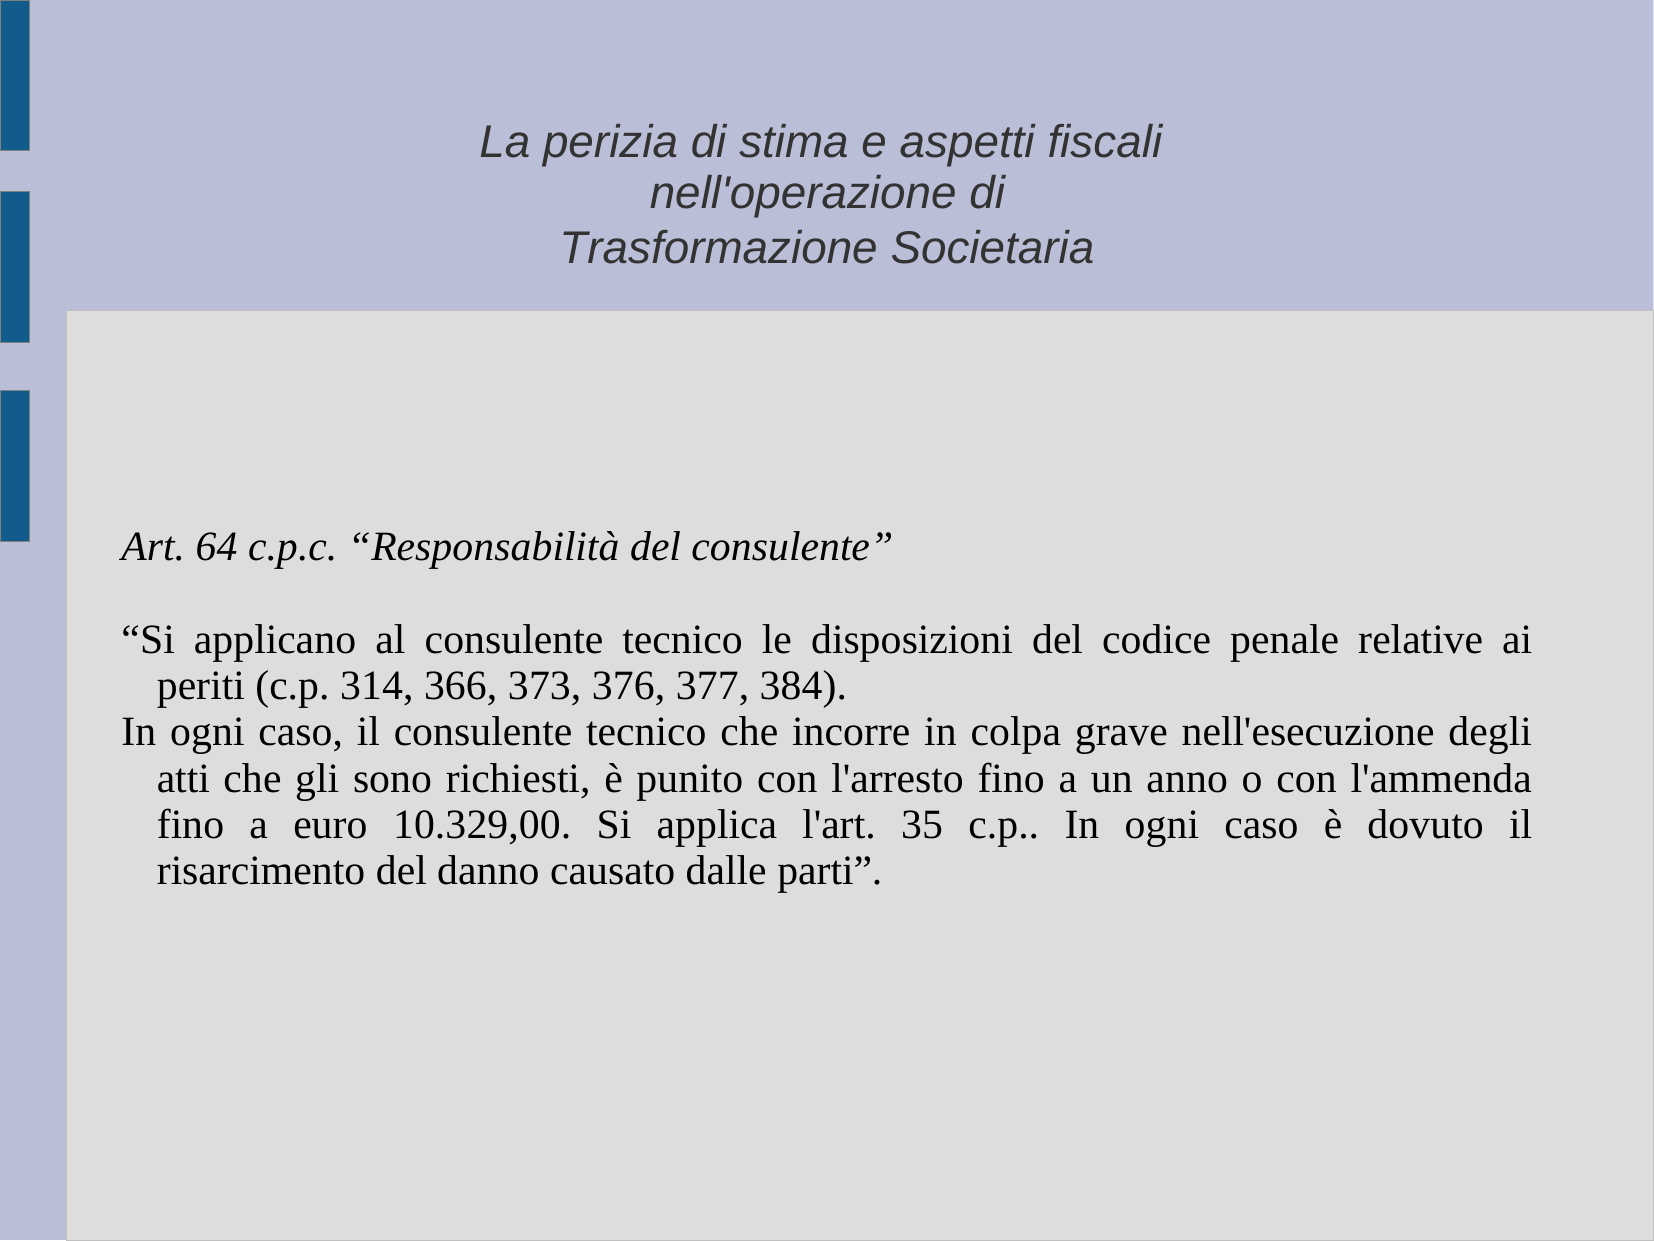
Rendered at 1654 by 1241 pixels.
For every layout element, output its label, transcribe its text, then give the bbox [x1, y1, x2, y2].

title La perizia di stima e aspetti fiscali nell'operazione di Trasformazione Societaria [121, 91, 1534, 299]
subtitle Art. 64 c.p.c. “Responsabilità del consulente” “Si applicano al consulente tecnico le disposizioni del codice penale relative ai periti (c.p. 314, 366, 373, 376, 377, 384). In ogni caso, il consulente tecnico che incorre in colpa grave nell'esecuzione degli atti che gli sono richiesti, è punito con l'arresto fino a un anno o con l'ammenda fino a euro 10.329,00. Si applica l'art. 35 c.p.. In ogni caso è dovuto il risarcimento del danno causato dalle parti”. [121, 342, 1534, 1131]
